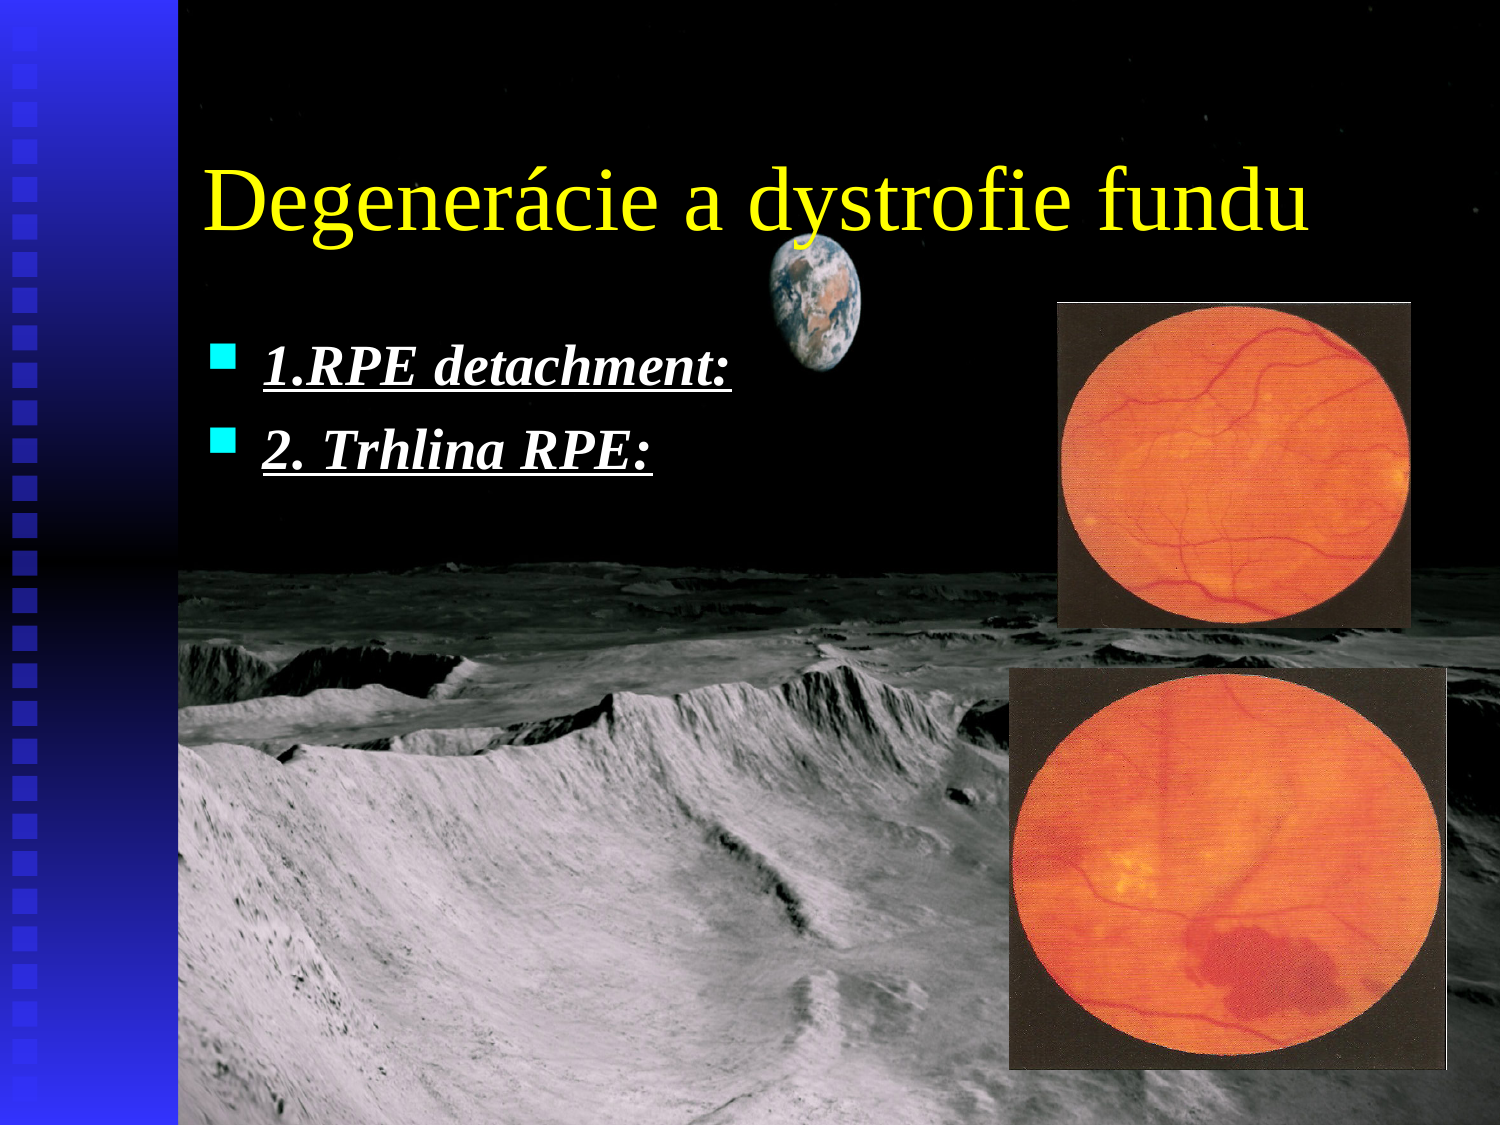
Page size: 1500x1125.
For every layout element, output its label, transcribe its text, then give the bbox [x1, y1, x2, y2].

list 1.RPE detachment: 2. Trhlina RPE: [191, 319, 817, 995]
title Degenerácie a dystrofie fundu [187, 99, 1463, 288]
picture [0, 0, 1500, 1125]
